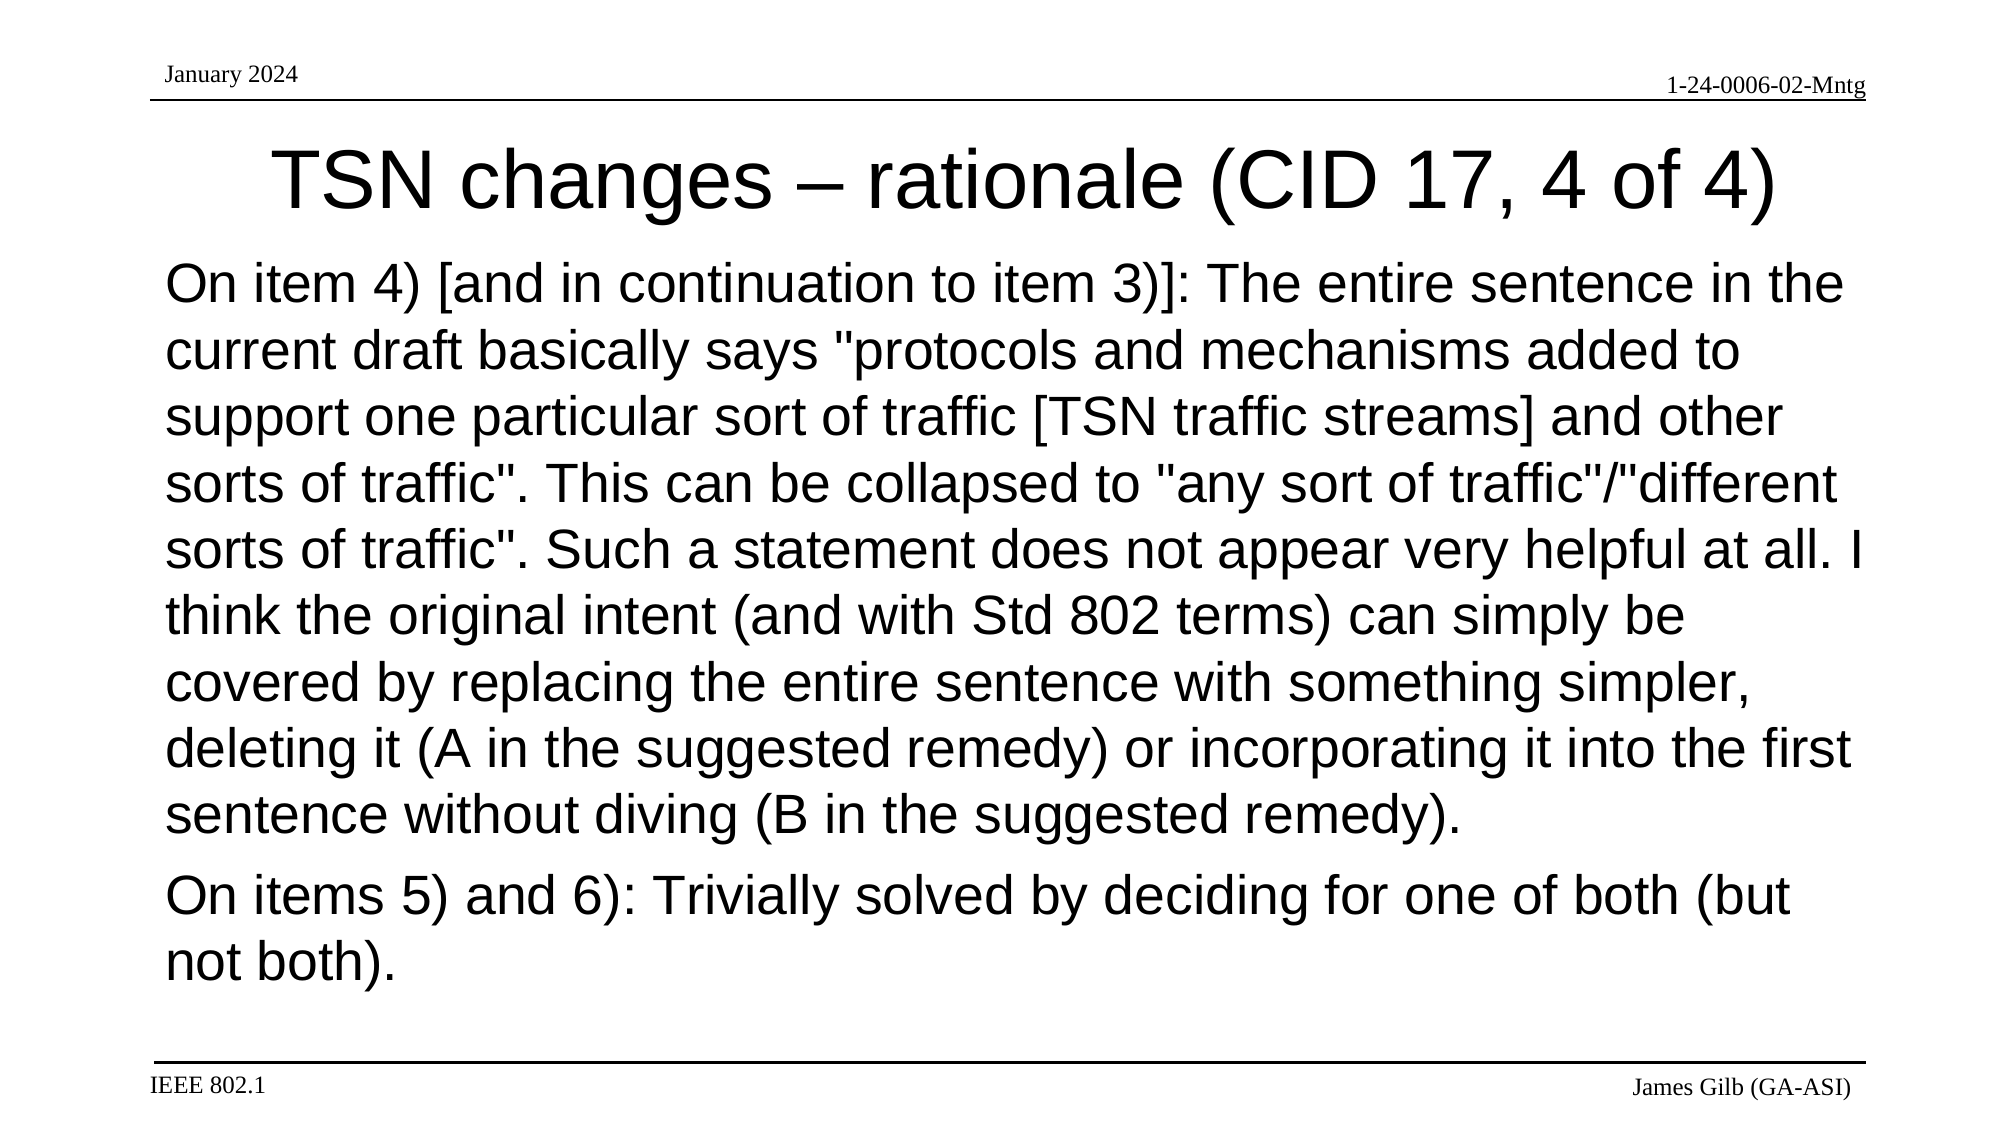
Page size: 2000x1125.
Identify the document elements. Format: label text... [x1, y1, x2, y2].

title TSN changes – rationale (CID 17, 4 of 4) [150, 112, 1900, 238]
list On item 4) [and in continuation to item 3)]: The entire sentence in the current draft basically says "protocols and mechanisms added to support one particular sort of traffic [TSN traffic streams] and other sorts of traffic". This can be collapsed to "any sort of traffic"/"different sorts of traffic". Such a statement does not appear very helpful at all. I think the original intent (and with Std 802 terms) can simply be covered by replacing the entire sentence with something simpler, deleting it (A in the suggested remedy) or incorporating it into the first sentence without diving (B in the suggested remedy). On items 5) and 6): Trivially solved by deciding for one of both (but not both). [149, 239, 1900, 1051]
